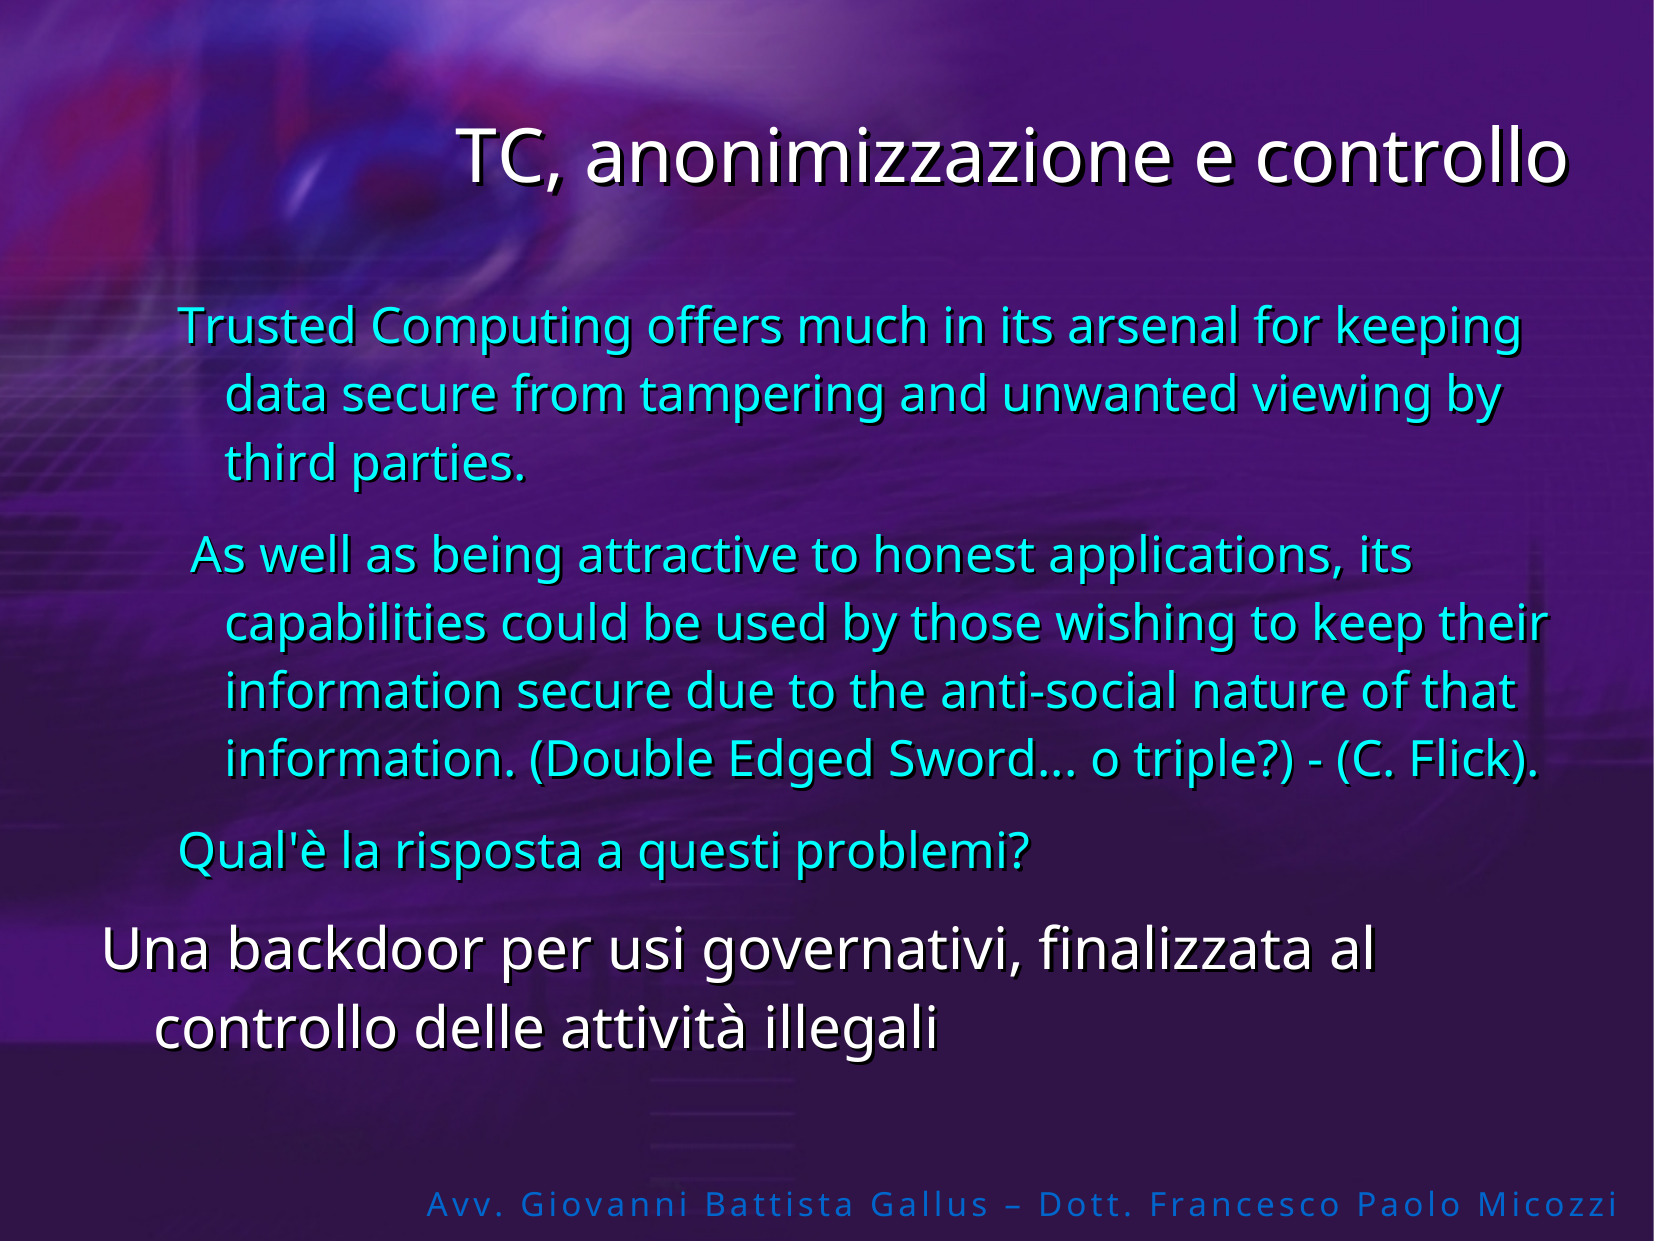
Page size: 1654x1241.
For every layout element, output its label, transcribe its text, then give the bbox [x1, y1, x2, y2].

title TC, anonimizzazione e controllo [82, 49, 1571, 257]
list Trusted Computing offers much in its arsenal for keeping data secure from tampering and unwanted viewing by third parties. As well as being attractive to honest applications, its capabilities could be used by those wishing to keep their information secure due to the anti-social nature of that information. (Double Edged Sword... o triple?) - (C. Flick). Qual'è la risposta a questi problemi? Una backdoor per usi governativi, finalizzata al controllo delle attività illegali [82, 290, 1571, 1109]
picture [0, 0, 1654, 1241]
